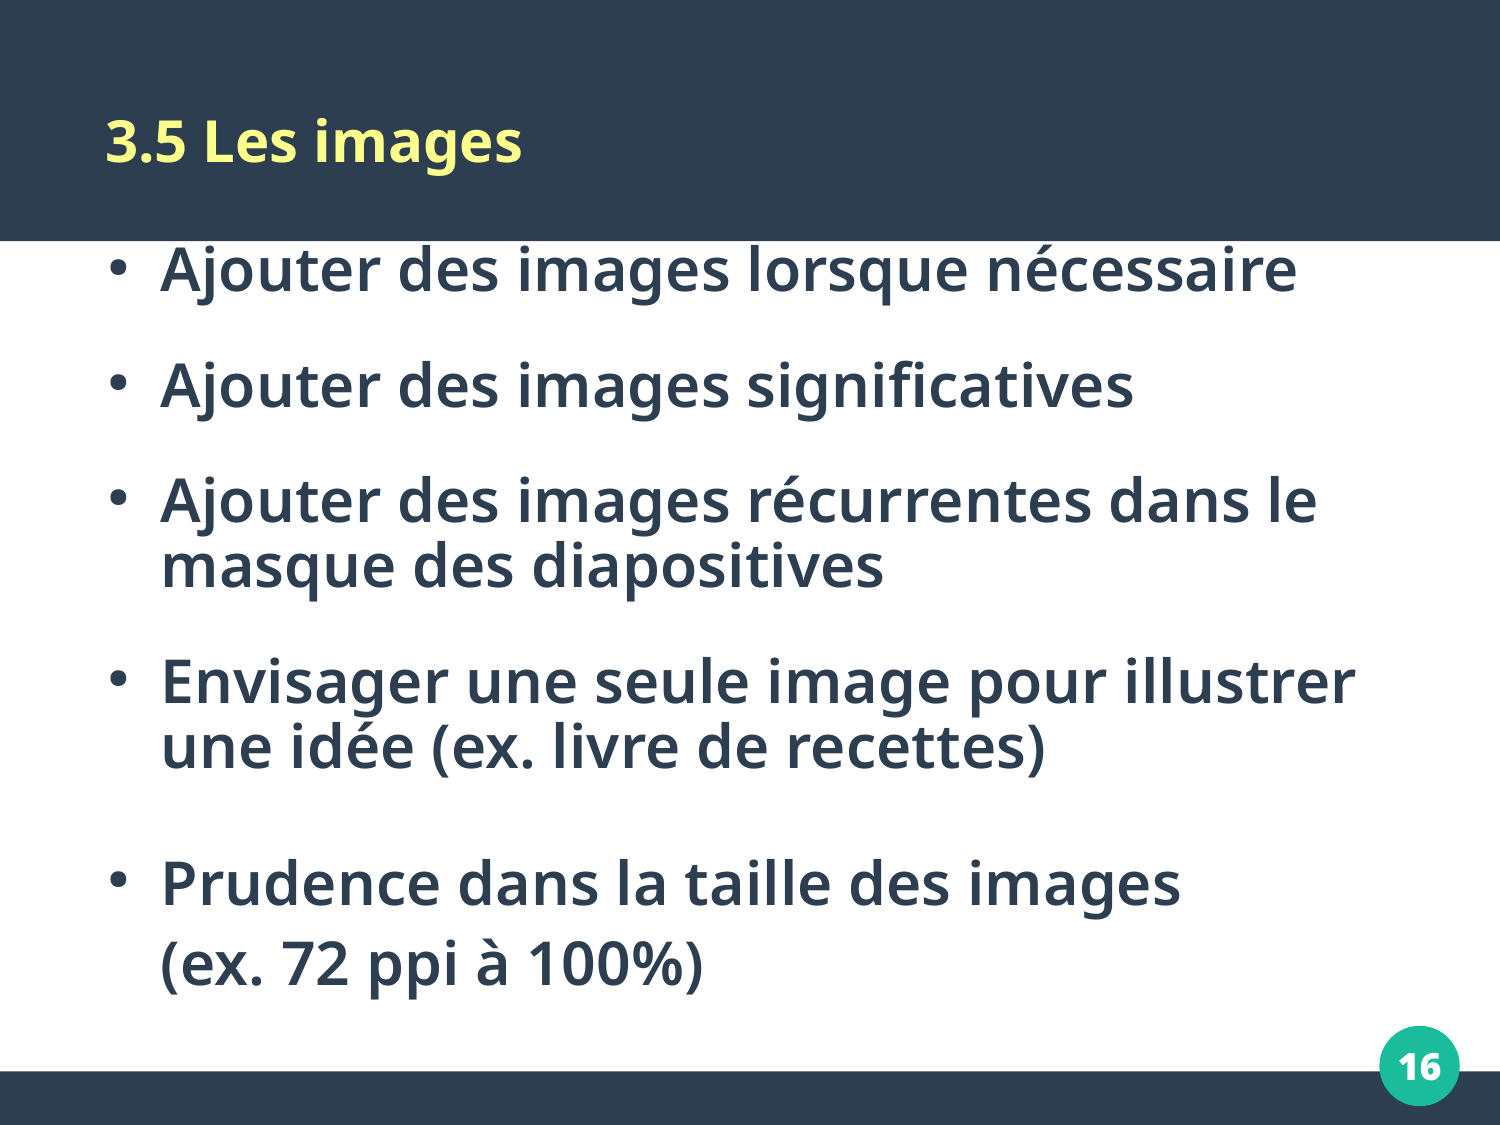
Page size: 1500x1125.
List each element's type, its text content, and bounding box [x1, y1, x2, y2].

list Ajouter des images lorsque nécessaire Ajouter des images significatives Ajouter des images récurrentes dans le masque des diapositives Envisager une seule image pour illustrer une idée (ex. livre de recettes) Prudence dans la taille des images (ex. 72 ppi à 100%) [75, 231, 1426, 1095]
title 3.5 Les images [75, 45, 1426, 231]
